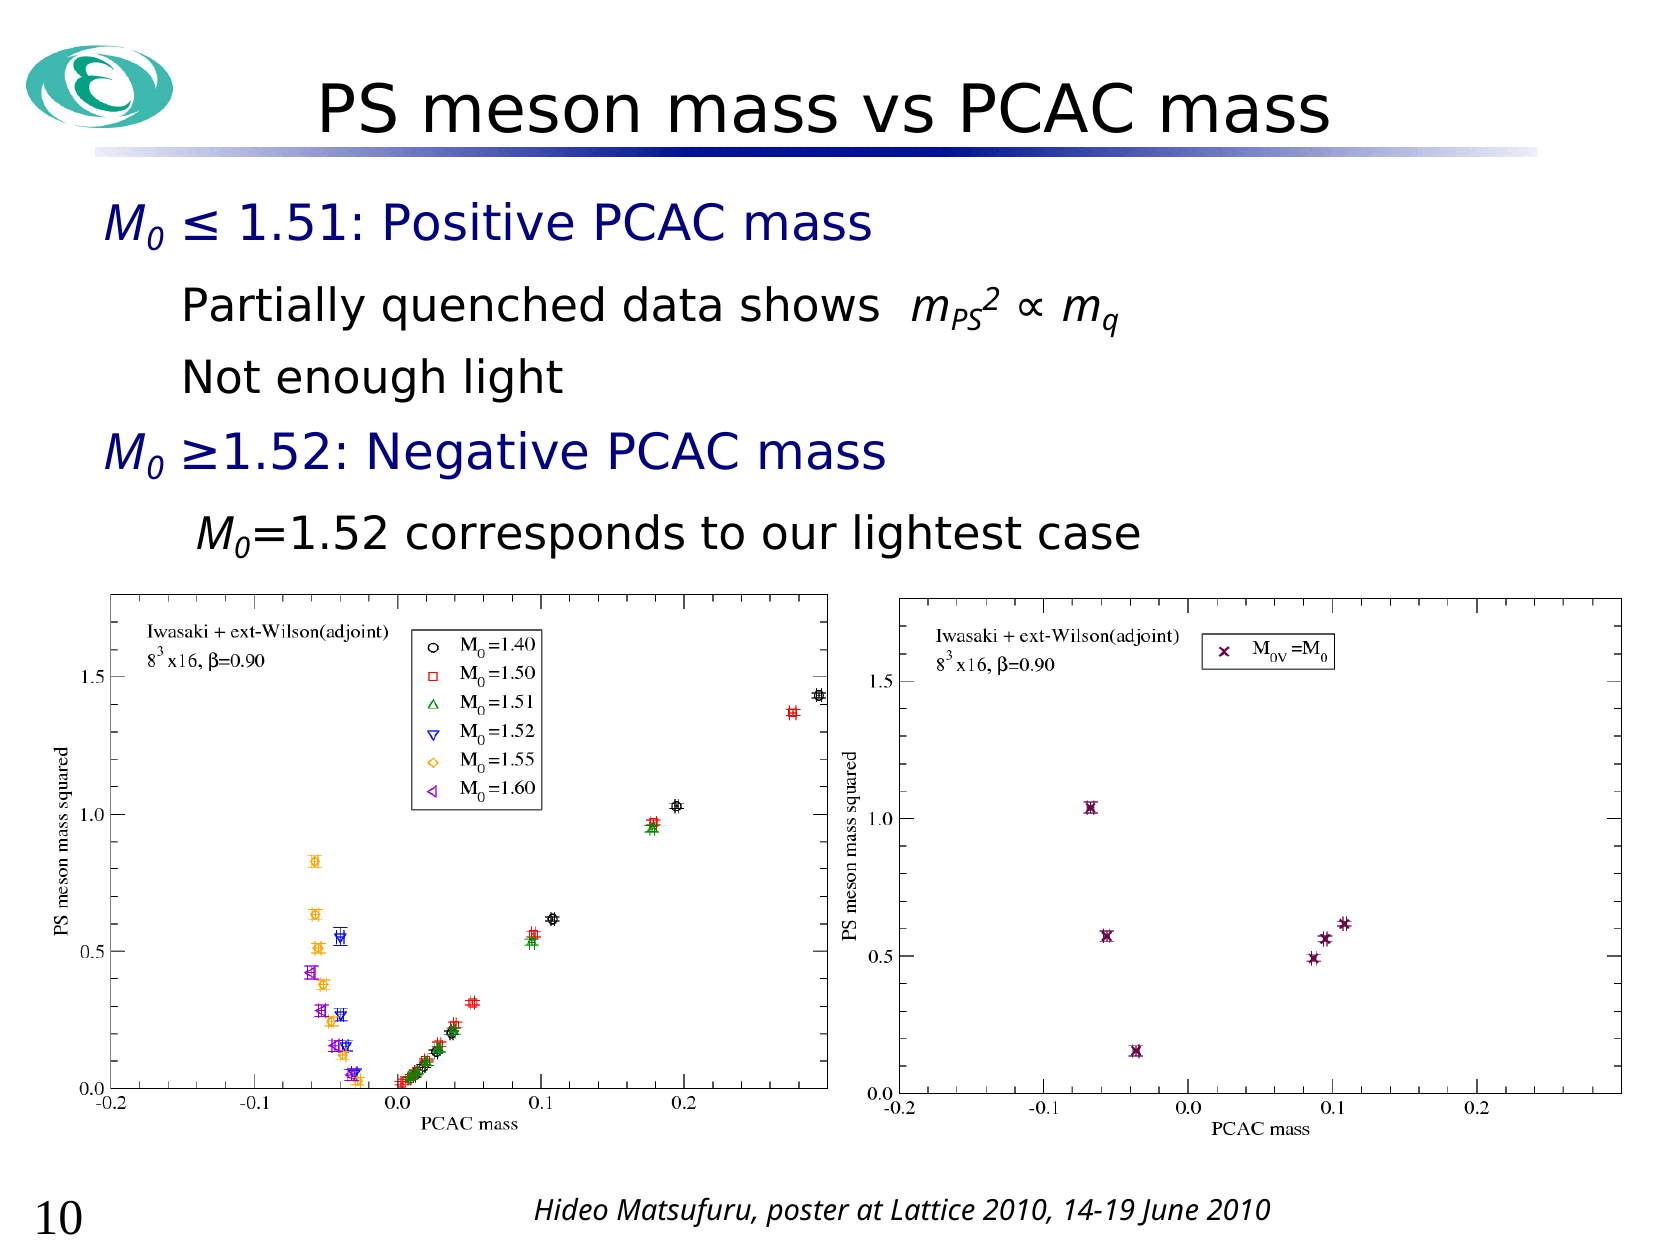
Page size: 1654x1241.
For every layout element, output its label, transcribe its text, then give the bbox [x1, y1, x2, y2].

title PS meson mass vs PCAC mass [201, 56, 1450, 163]
list M0 ≤ 1.51: Positive PCAC mass Partially quenched data shows mPS2 ∝ mq Not enough light M0 ≥1.52: Negative PCAC mass M0=1.52 corresponds to our lightest case [86, 187, 1539, 1098]
picture [53, 593, 830, 1130]
picture [1450, 147, 1538, 157]
picture [95, 147, 201, 157]
picture [20, 37, 179, 136]
picture [841, 597, 1624, 1136]
